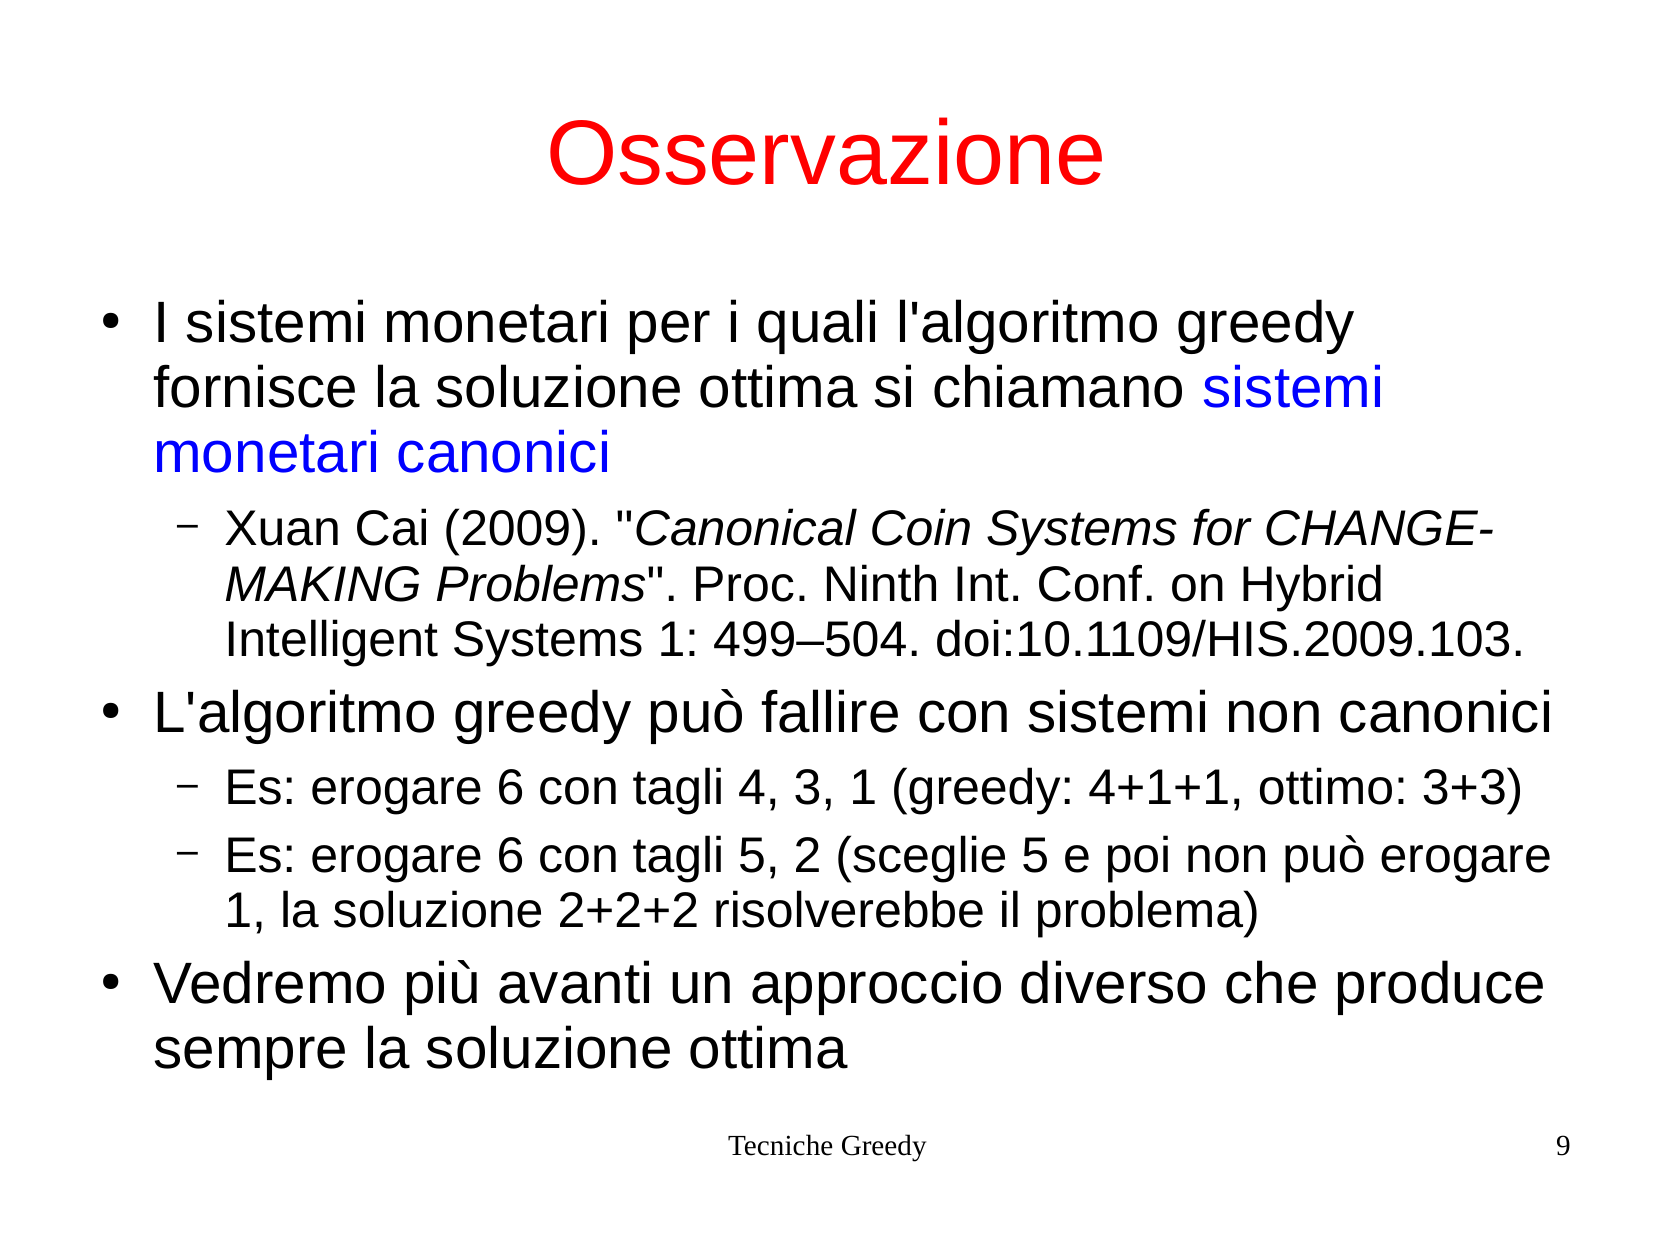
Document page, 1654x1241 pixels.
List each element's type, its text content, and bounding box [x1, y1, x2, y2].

list I sistemi monetari per i quali l'algoritmo greedy fornisce la soluzione ottima si chiamano sistemi monetari canonici Xuan Cai (2009). "Canonical Coin Systems for CHANGE-MAKING Problems". Proc. Ninth Int. Conf. on Hybrid Intelligent Systems 1: 499–504. doi:10.1109/HIS.2009.103. L'algoritmo greedy può fallire con sistemi non canonici Es: erogare 6 con tagli 4, 3, 1 (greedy: 4+1+1, ottimo: 3+3) Es: erogare 6 con tagli 5, 2 (sceglie 5 e poi non può erogare 1, la soluzione 2+2+2 risolverebbe il problema) Vedremo più avanti un approccio diverso che produce sempre la soluzione ottima [82, 290, 1571, 1109]
title Osservazione [82, 49, 1571, 257]
